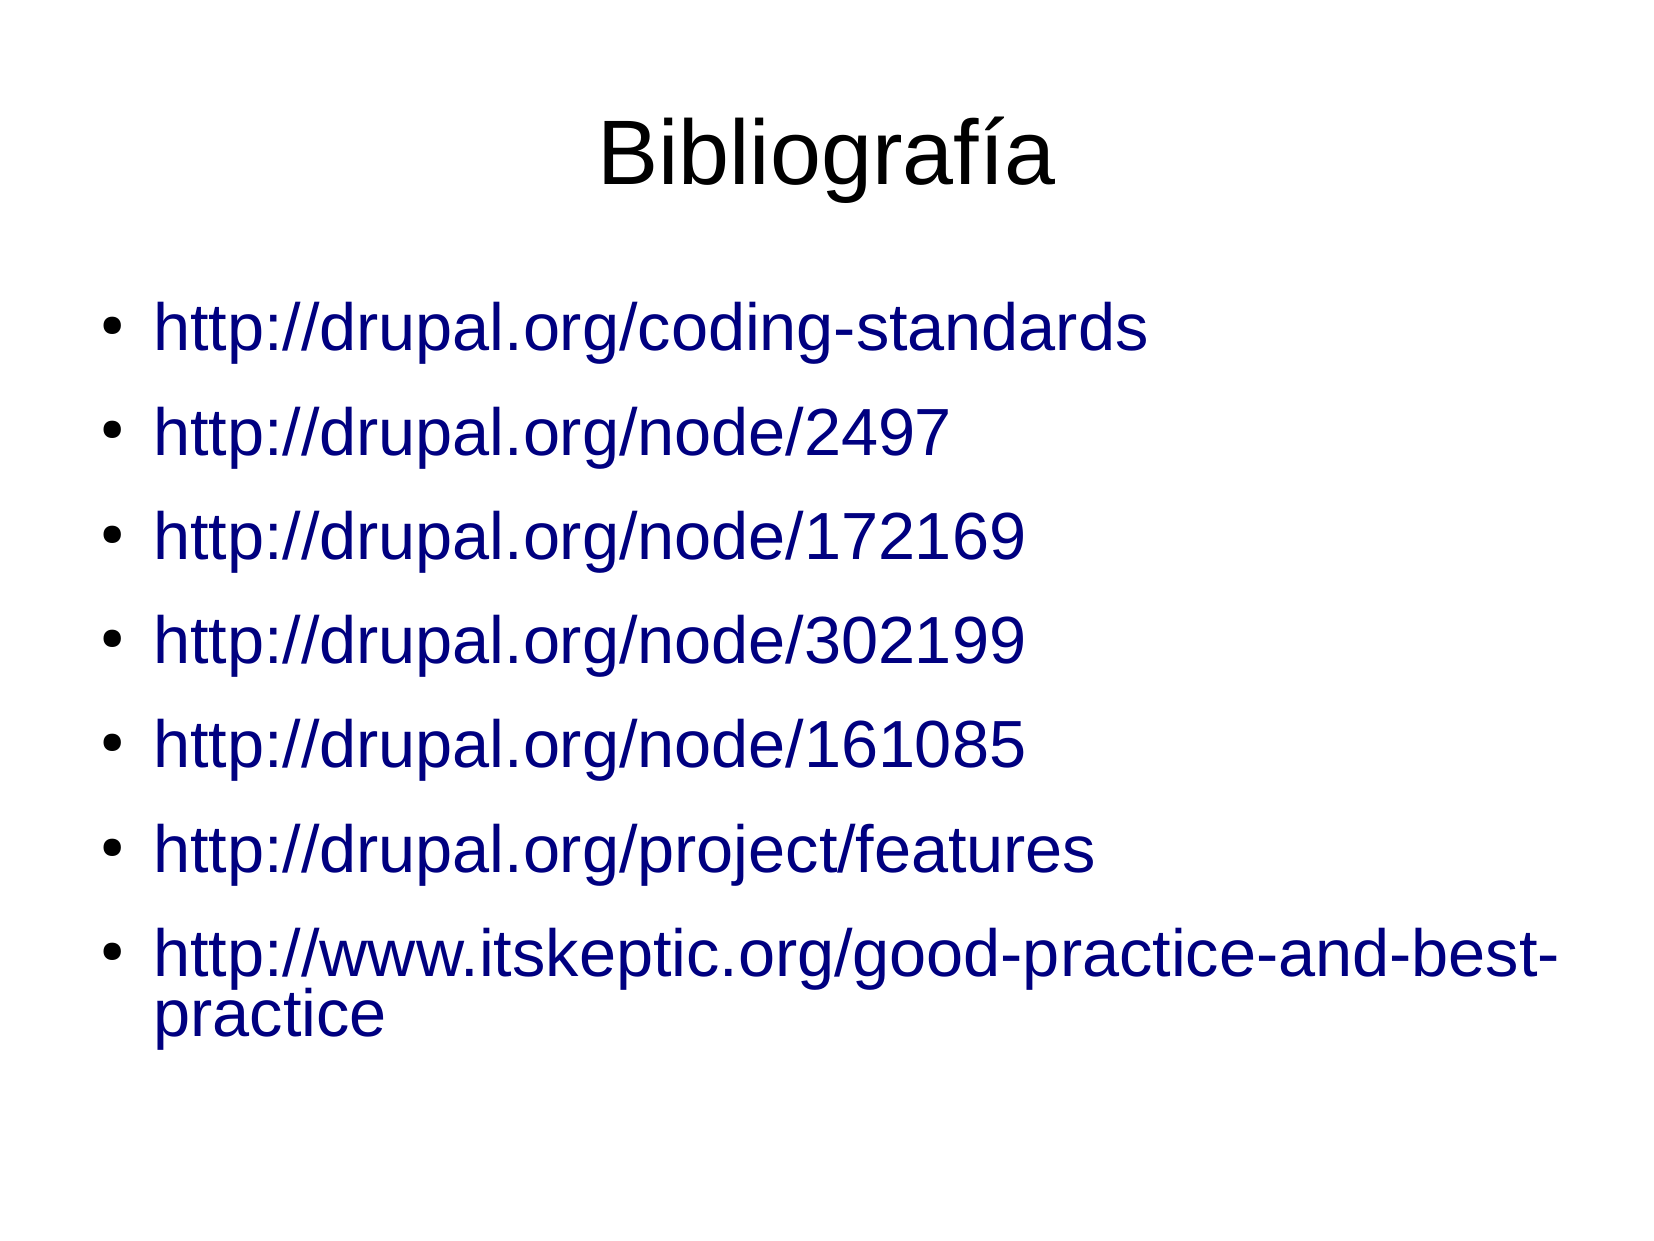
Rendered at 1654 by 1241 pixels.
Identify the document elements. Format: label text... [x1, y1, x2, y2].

title Bibliografía [82, 49, 1571, 257]
list http://drupal.org/coding-standards http://drupal.org/node/2497 http://drupal.org/node/172169 http://drupal.org/node/302199 http://drupal.org/node/161085 http://drupal.org/project/features http://www.itskeptic.org/good-practice-and-best-practice [82, 290, 1571, 1109]
